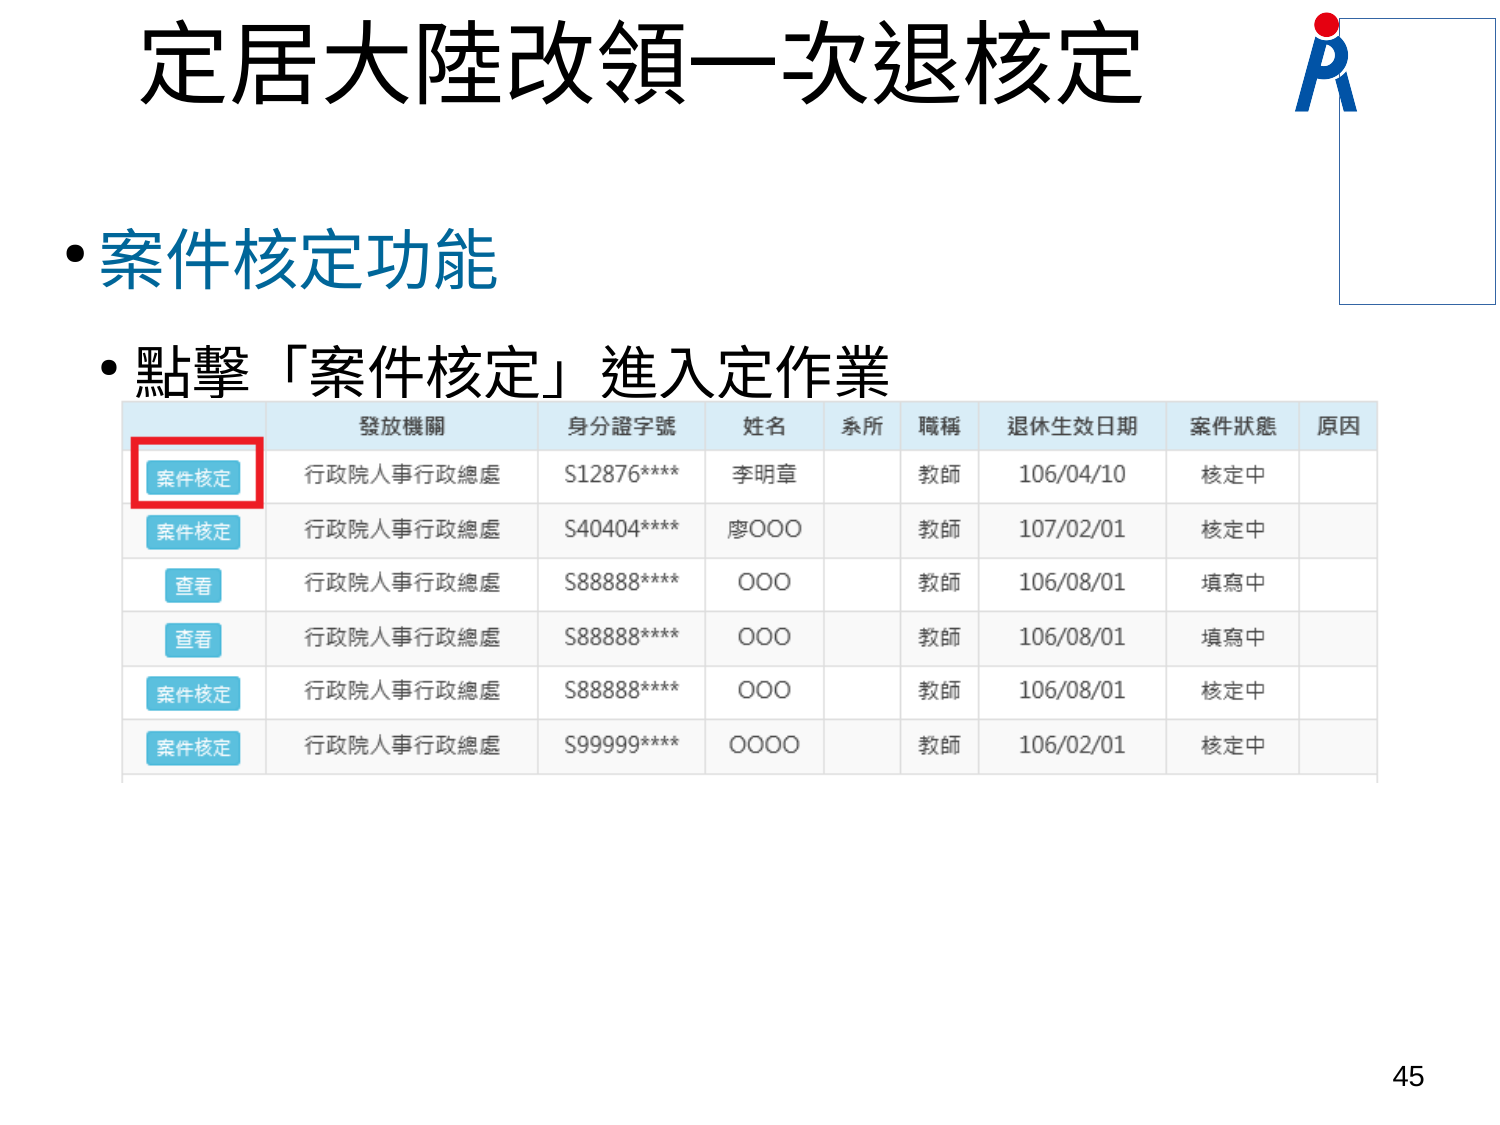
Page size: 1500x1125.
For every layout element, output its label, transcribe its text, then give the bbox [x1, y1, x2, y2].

picture [117, 398, 1383, 783]
slide_number 45 [1074, 1059, 1425, 1110]
picture [1278, 0, 1374, 128]
list 案件核定功能 點擊「案件核定」進入定作業 [63, 206, 1414, 950]
title 定居大陸改領一次退核定 [59, 2, 1225, 113]
